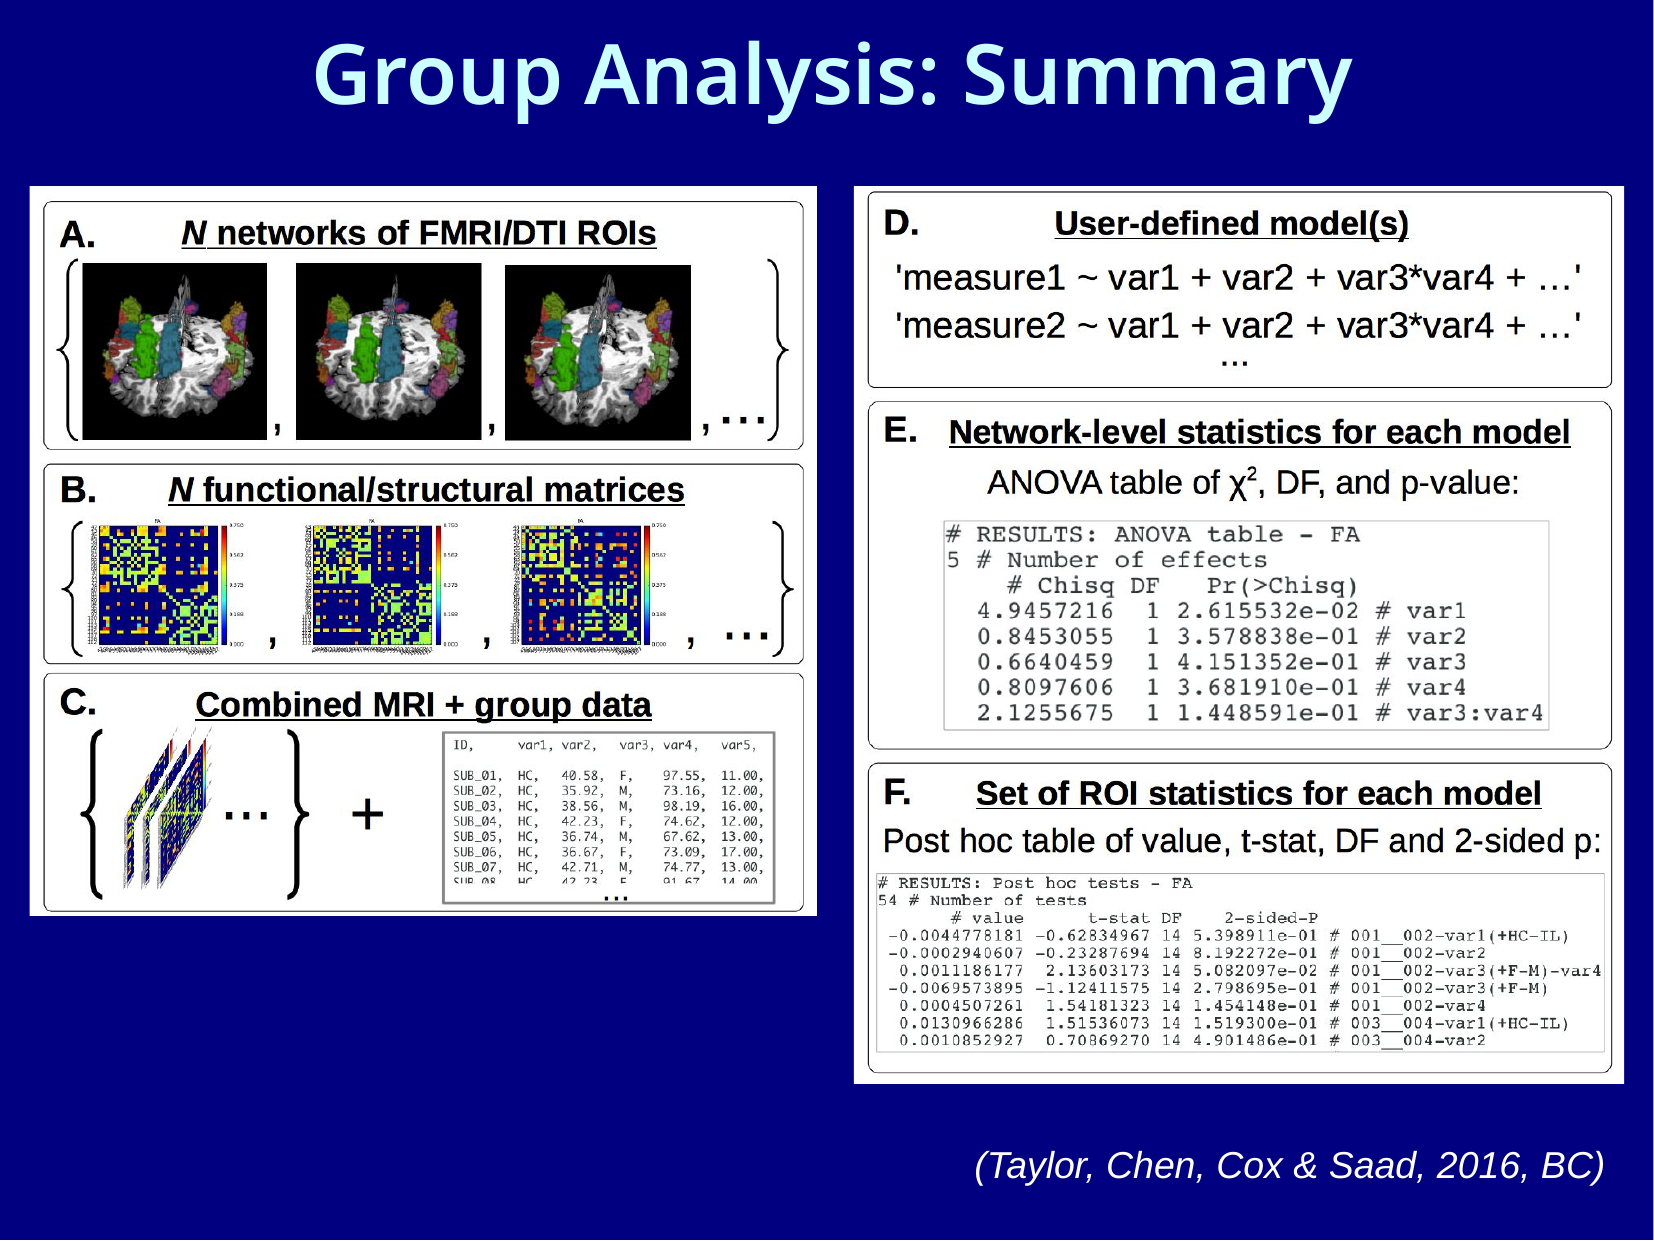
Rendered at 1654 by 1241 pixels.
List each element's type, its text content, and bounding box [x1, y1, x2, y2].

picture [853, 186, 1625, 1084]
text_box (Taylor, Chen, Cox & Saad, 2016, BC) [959, 1136, 1621, 1194]
title Group Analysis: Summary [0, 5, 1654, 142]
picture [29, 186, 817, 916]
